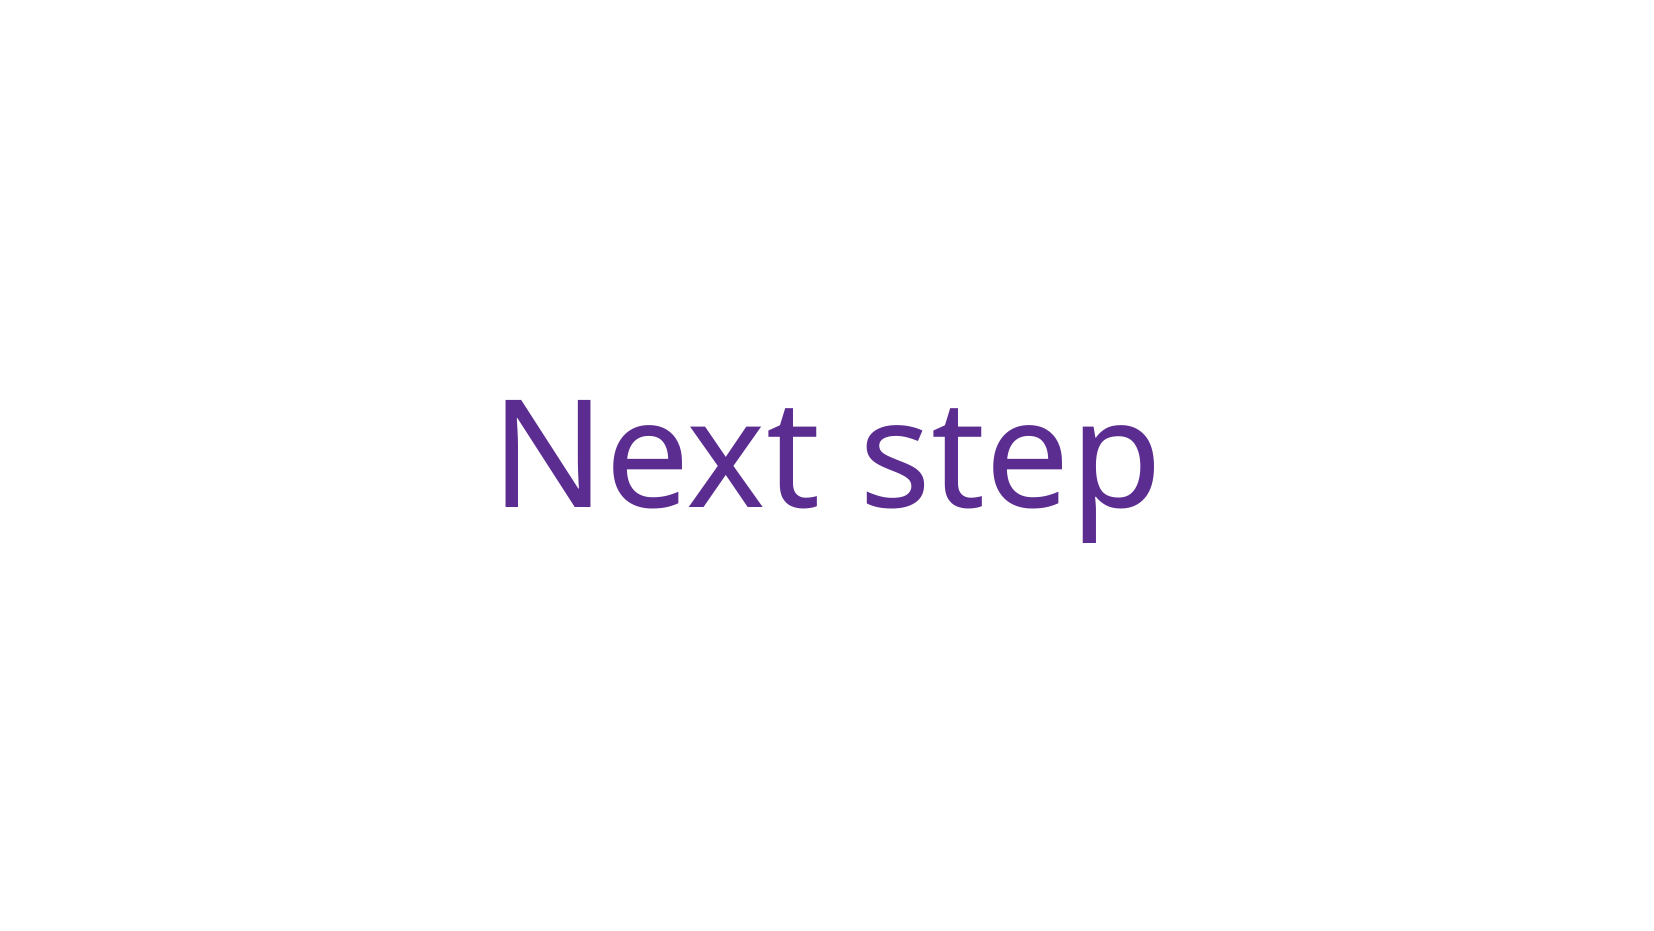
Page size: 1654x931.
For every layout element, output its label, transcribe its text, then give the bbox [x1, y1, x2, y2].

title Next step [0, 366, 1654, 534]
